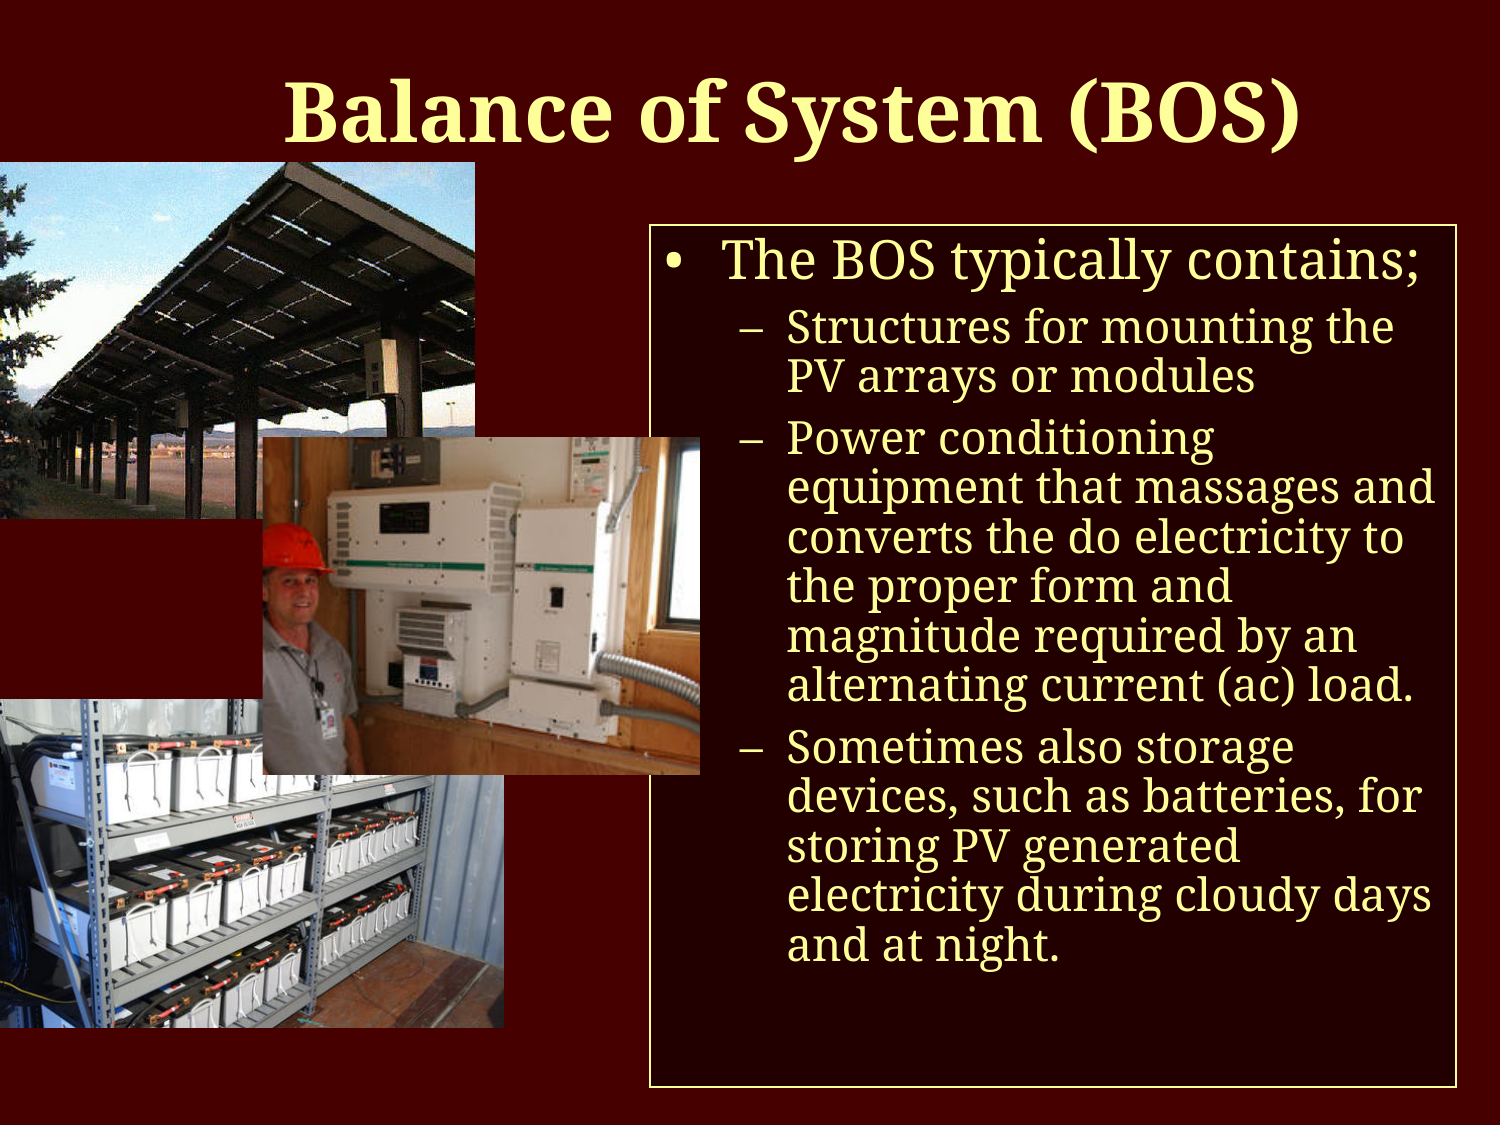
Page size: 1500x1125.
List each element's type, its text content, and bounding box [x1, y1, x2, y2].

picture [0, 162, 700, 1028]
title Balance of System (BOS) [225, 1, 1363, 217]
list The BOS typically contains; Structures for mounting the PV arrays or modules Power conditioning equipment that massages and converts the do electricity to the proper form and magnitude required by an alternating current (ac) load. Sometimes also storage devices, such as batteries, for storing PV generated electricity during cloudy days and at night. [649, 224, 1457, 1087]
